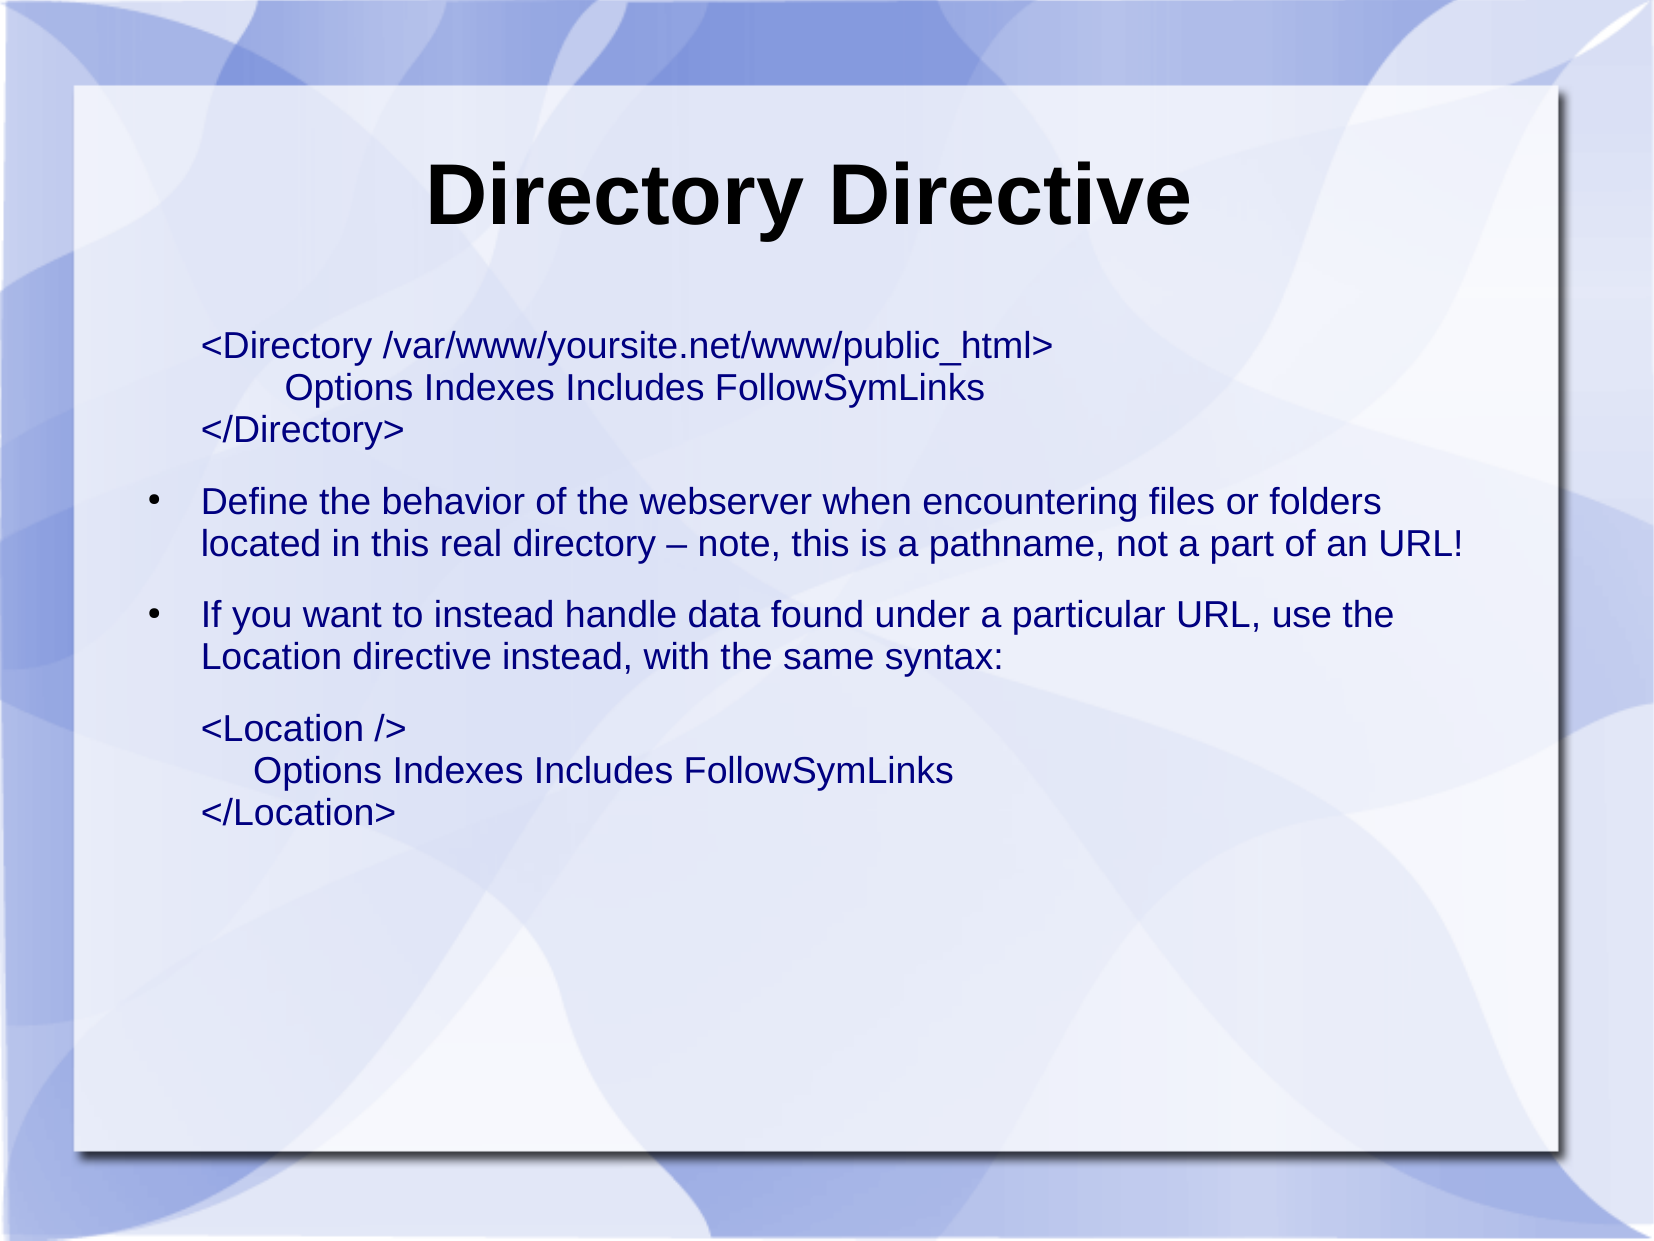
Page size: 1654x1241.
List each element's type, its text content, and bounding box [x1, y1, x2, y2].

title Directory Directive [82, 90, 1536, 298]
list <Directory /var/www/yoursite.net/www/public_html> Options Indexes Includes FollowSymLinks </Directory> Define the behavior of the webserver when encountering files or folders located in this real directory – note, this is a pathname, not a part of an URL! If you want to instead handle data found under a particular URL, use the Location directive instead, with the same syntax: <Location /> Options Indexes Includes FollowSymLinks </Location> [129, 324, 1489, 1045]
picture [0, 0, 1654, 1241]
